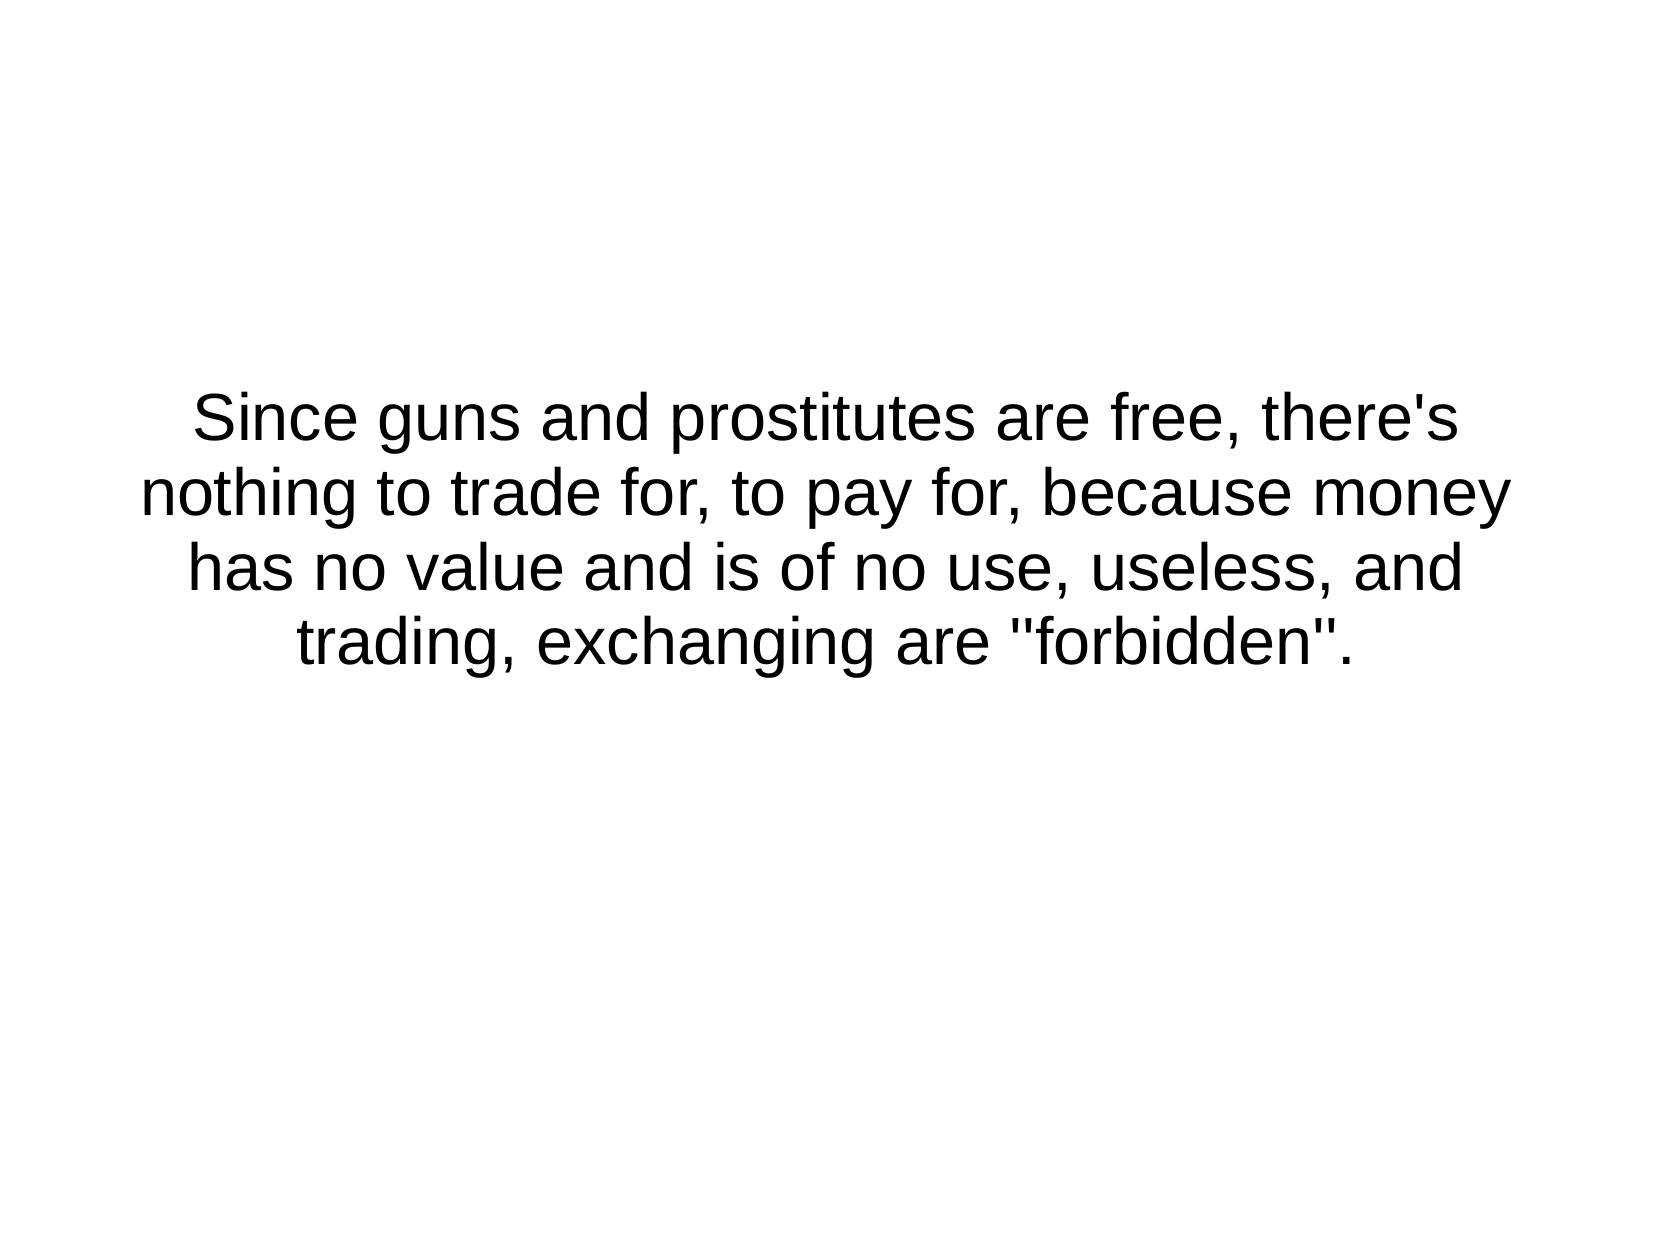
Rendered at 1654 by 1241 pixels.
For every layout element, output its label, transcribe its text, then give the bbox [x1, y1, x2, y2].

subtitle Since guns and prostitutes are free, there's nothing to trade for, to pay for, because money has no value and is of no use, useless, and trading, exchanging are ''forbidden''. [82, 49, 1571, 1010]
